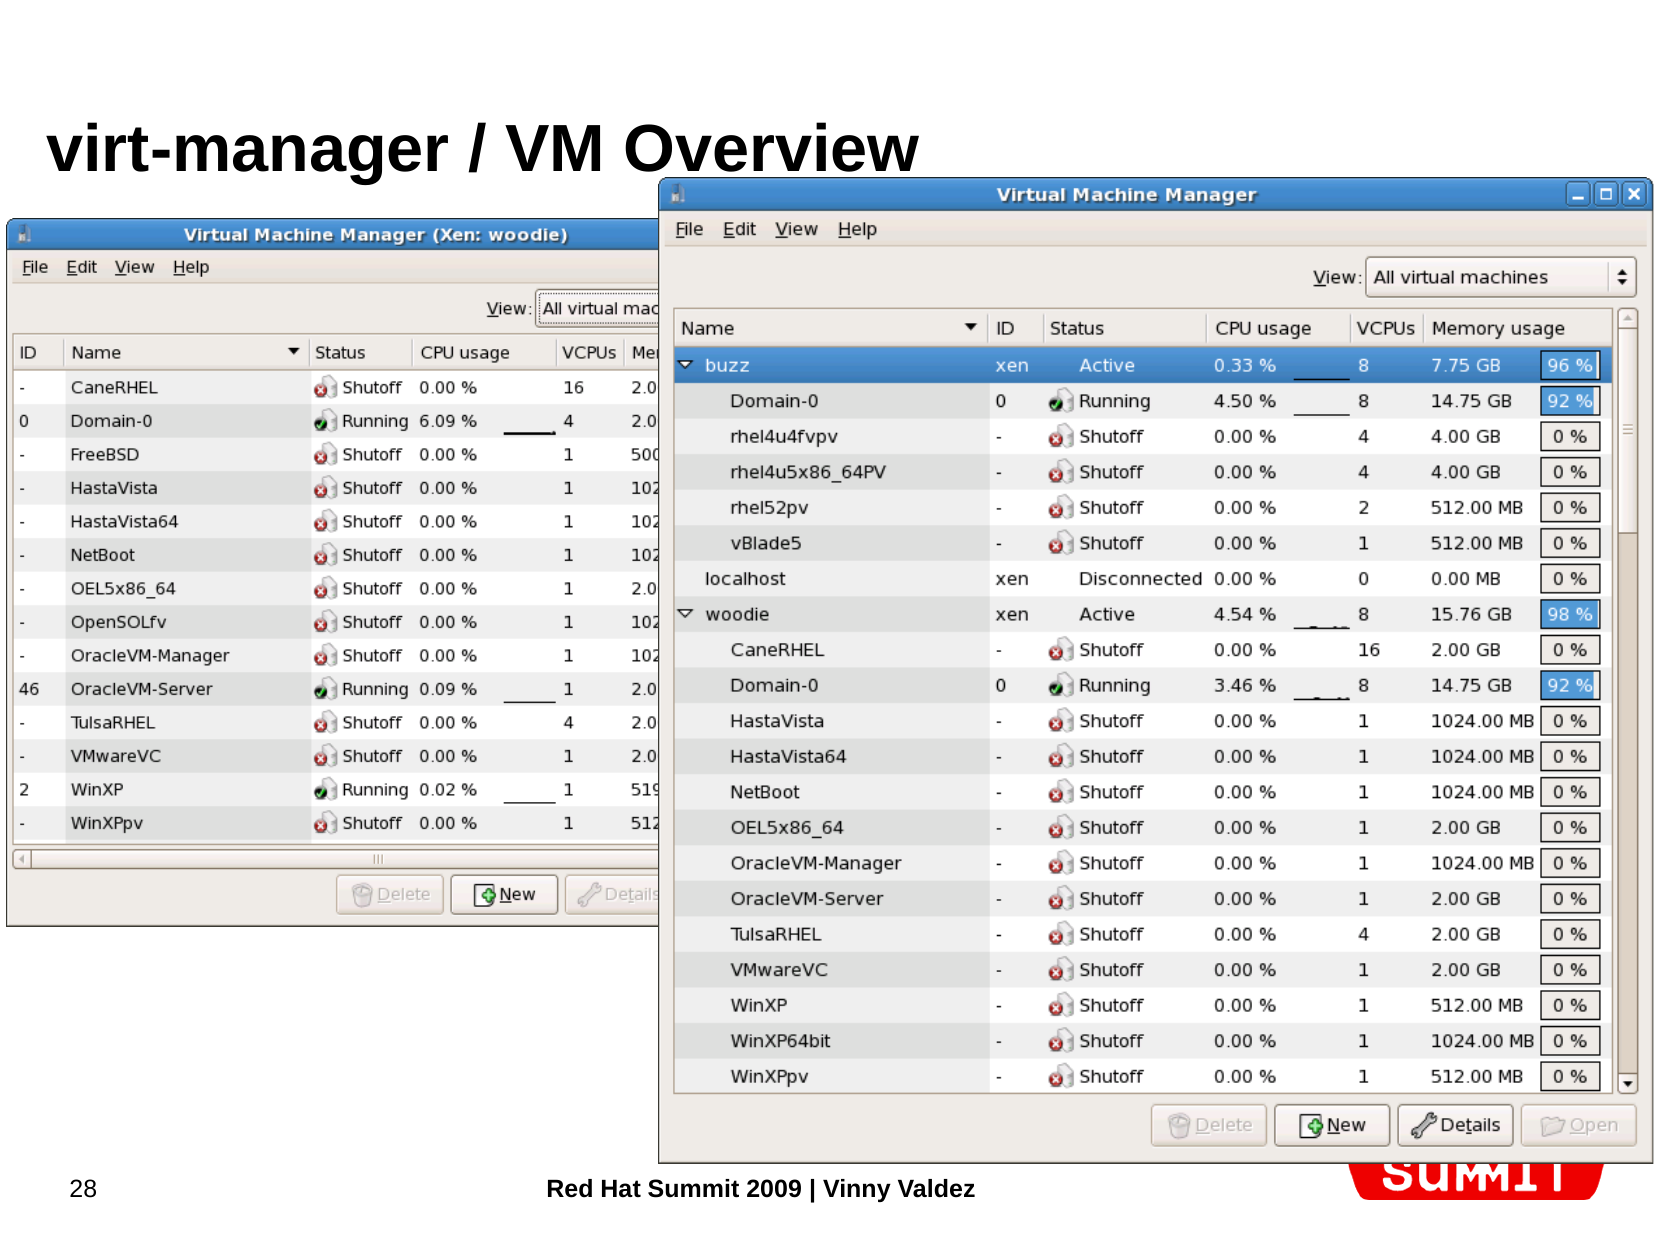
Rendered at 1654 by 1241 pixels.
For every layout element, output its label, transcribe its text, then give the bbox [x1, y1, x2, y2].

title virt-manager / VM Overview [46, 82, 1081, 212]
picture [6, 177, 1654, 1200]
